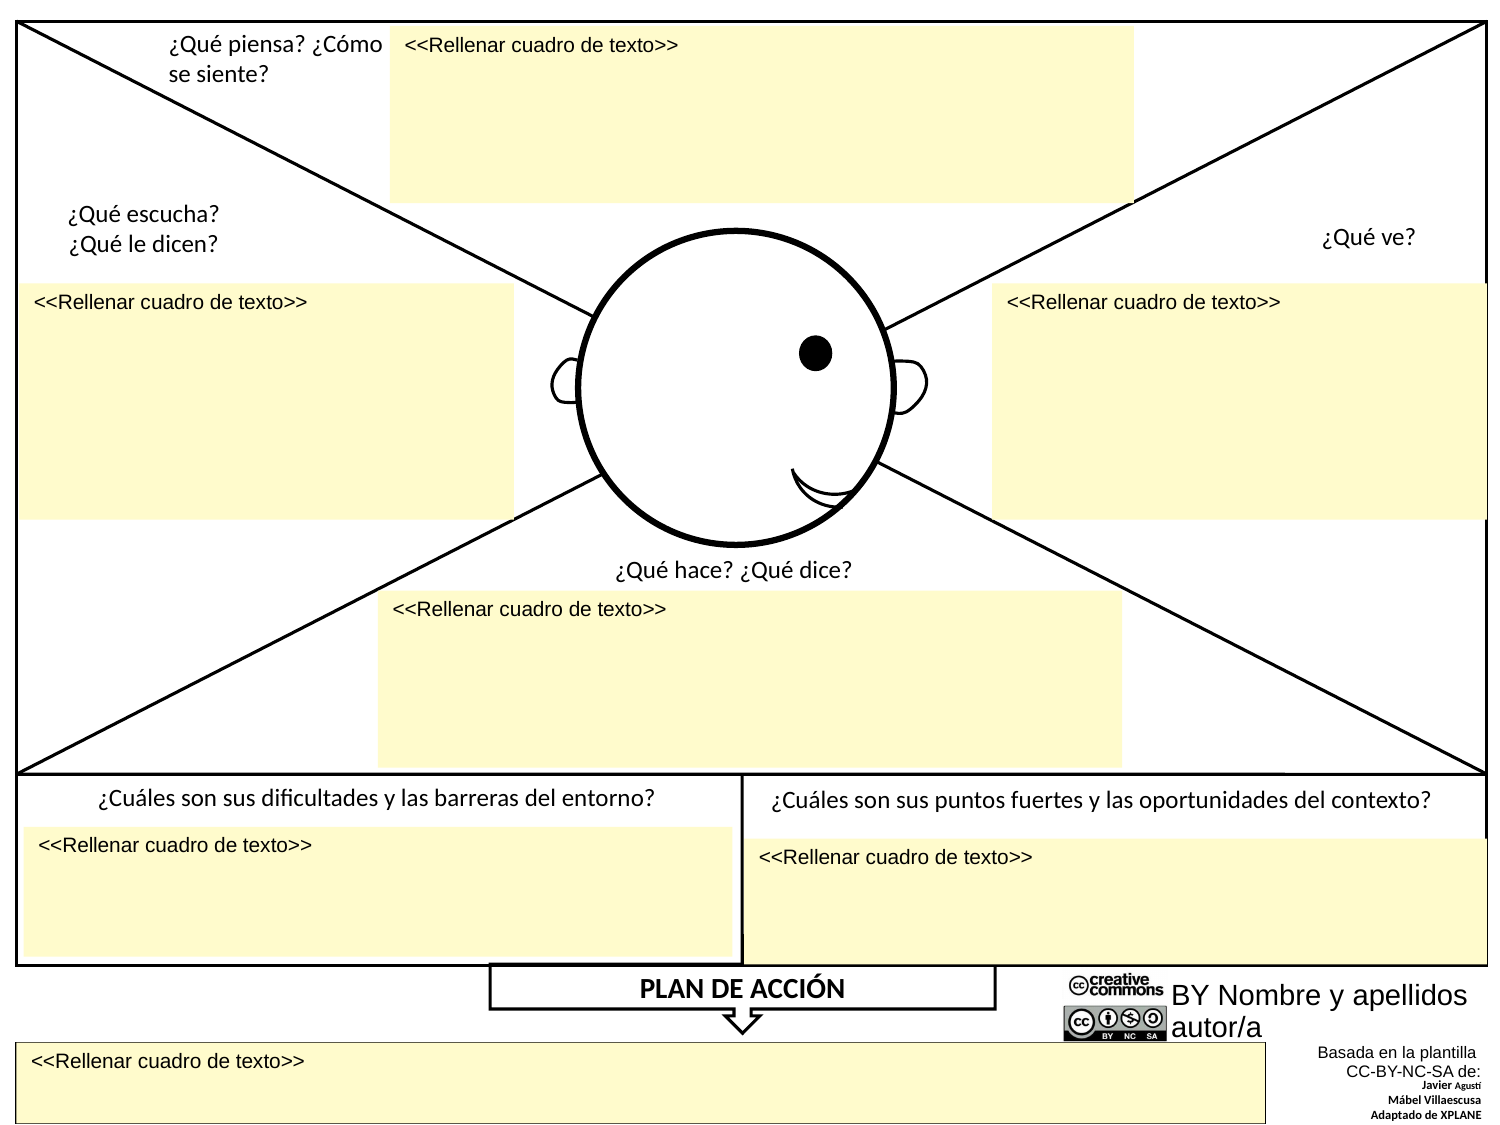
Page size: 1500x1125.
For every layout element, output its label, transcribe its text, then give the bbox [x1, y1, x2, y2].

text_box PLAN DE ACCIÓN [490, 964, 996, 1034]
text_box ¿Qué piensa? ¿Cómo se siente? [153, 19, 414, 95]
text_box <<Rellenar cuadro de texto>> [992, 283, 1487, 520]
text_box <<Rellenar cuadro de texto>> [389, 25, 1134, 204]
picture [1062, 967, 1168, 1042]
text_box ¿Qué ve? [1240, 212, 1432, 258]
text_box ¿Cuáles son sus dificultades y las barreras del entorno? [0, 774, 755, 820]
text_box ¿Qué hace? ¿Qué dice? [499, 545, 969, 590]
text_box BY Nombre y apellidos autor/a [1156, 971, 1487, 1052]
text_box [578, 230, 894, 545]
text_box <<Rellenar cuadro de texto>> [19, 283, 514, 520]
text_box ¿Qué escucha? ¿Qué le dicen? [0, 190, 288, 296]
text_box Javier Agustí Mábel Villaescusa Adaptado de XPLANE [1283, 1089, 1497, 1125]
text_box Basada en la plantilla CC-BY-NC-SA de: [1265, 1035, 1497, 1089]
text_box <<Rellenar cuadro de texto>> [23, 826, 733, 957]
text_box <<Rellenar cuadro de texto>> [377, 590, 1123, 768]
text_box [802, 486, 854, 505]
text_box <<Rellenar cuadro de texto>> [16, 1042, 1265, 1124]
text_box <<Rellenar cuadro de texto>> [744, 838, 1487, 965]
text_box ¿Cuáles son sus puntos fuertes y las oportunidades del contexto? [716, 775, 1487, 821]
